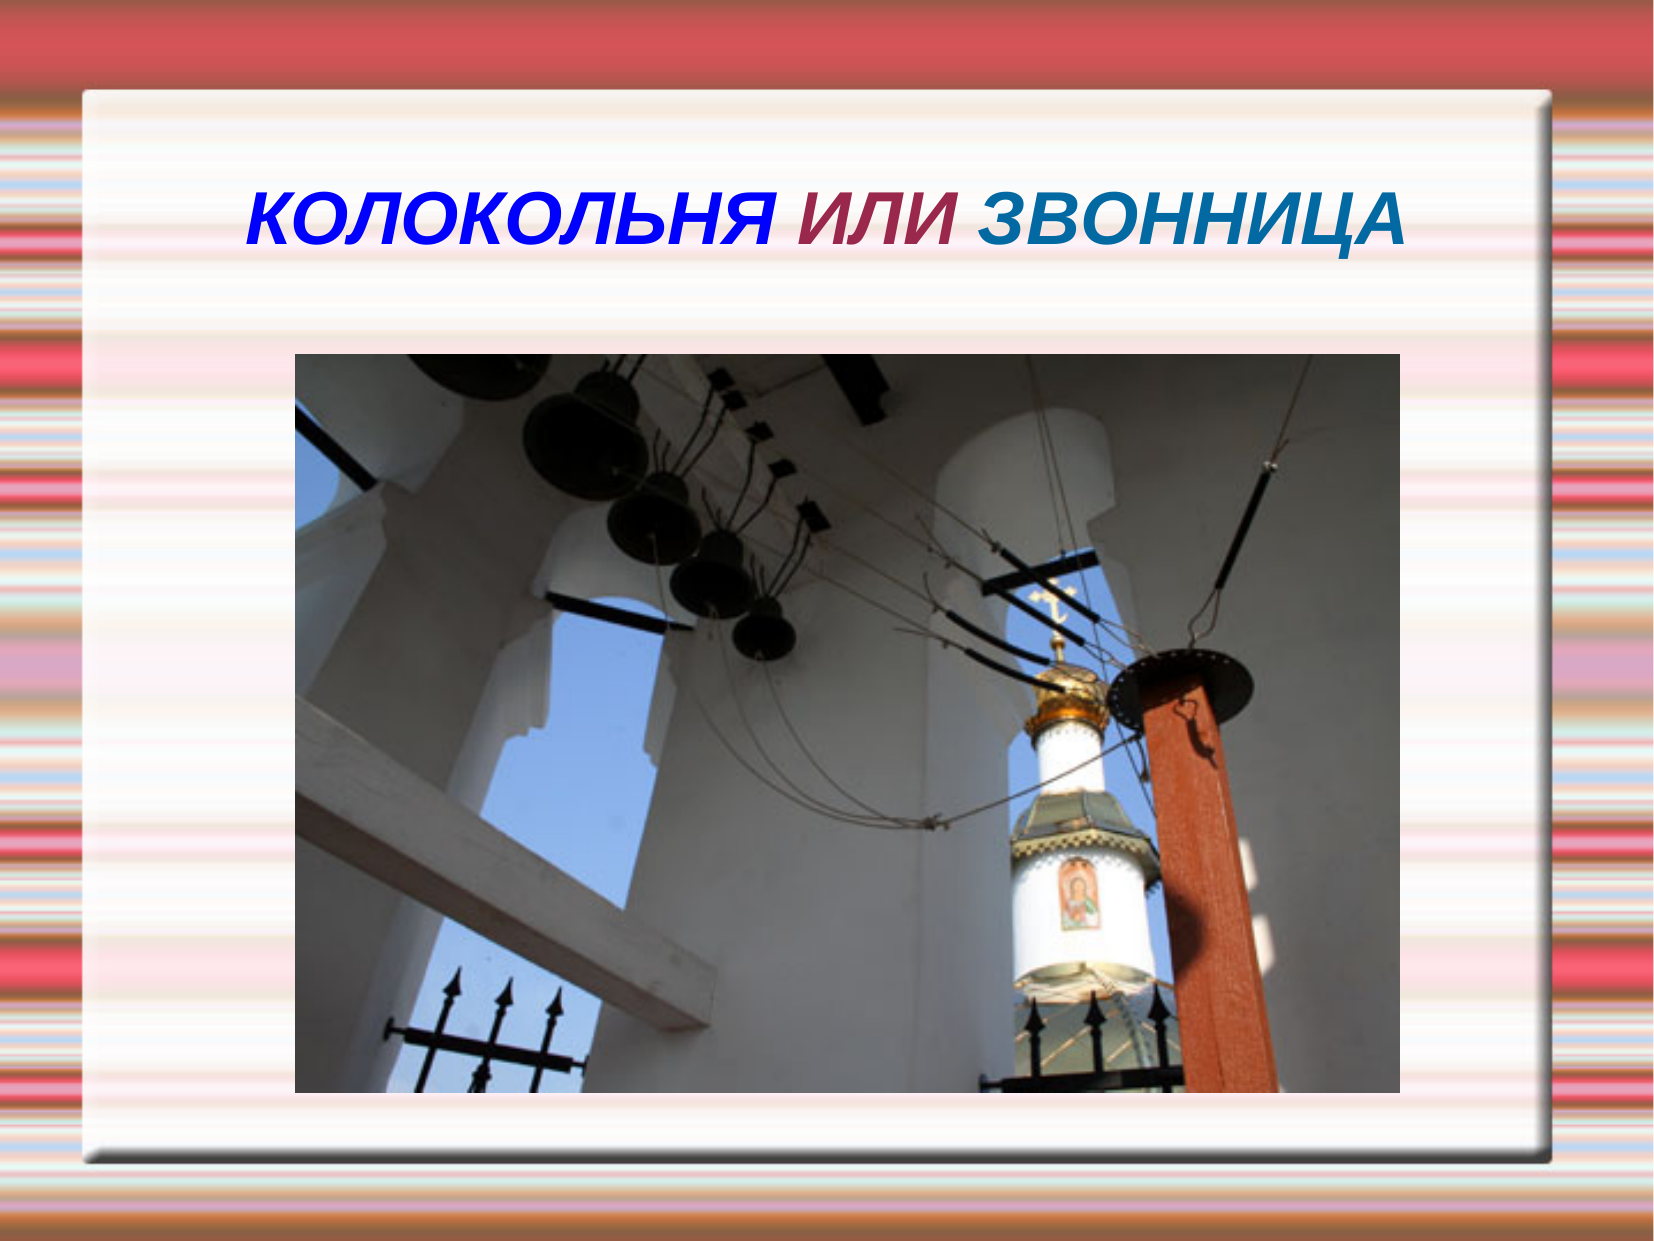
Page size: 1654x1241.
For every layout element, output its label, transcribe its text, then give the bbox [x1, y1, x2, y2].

title КОЛОКОЛЬНЯ ИЛИ ЗВОННИЦА [121, 114, 1534, 322]
picture [0, 0, 1654, 1241]
